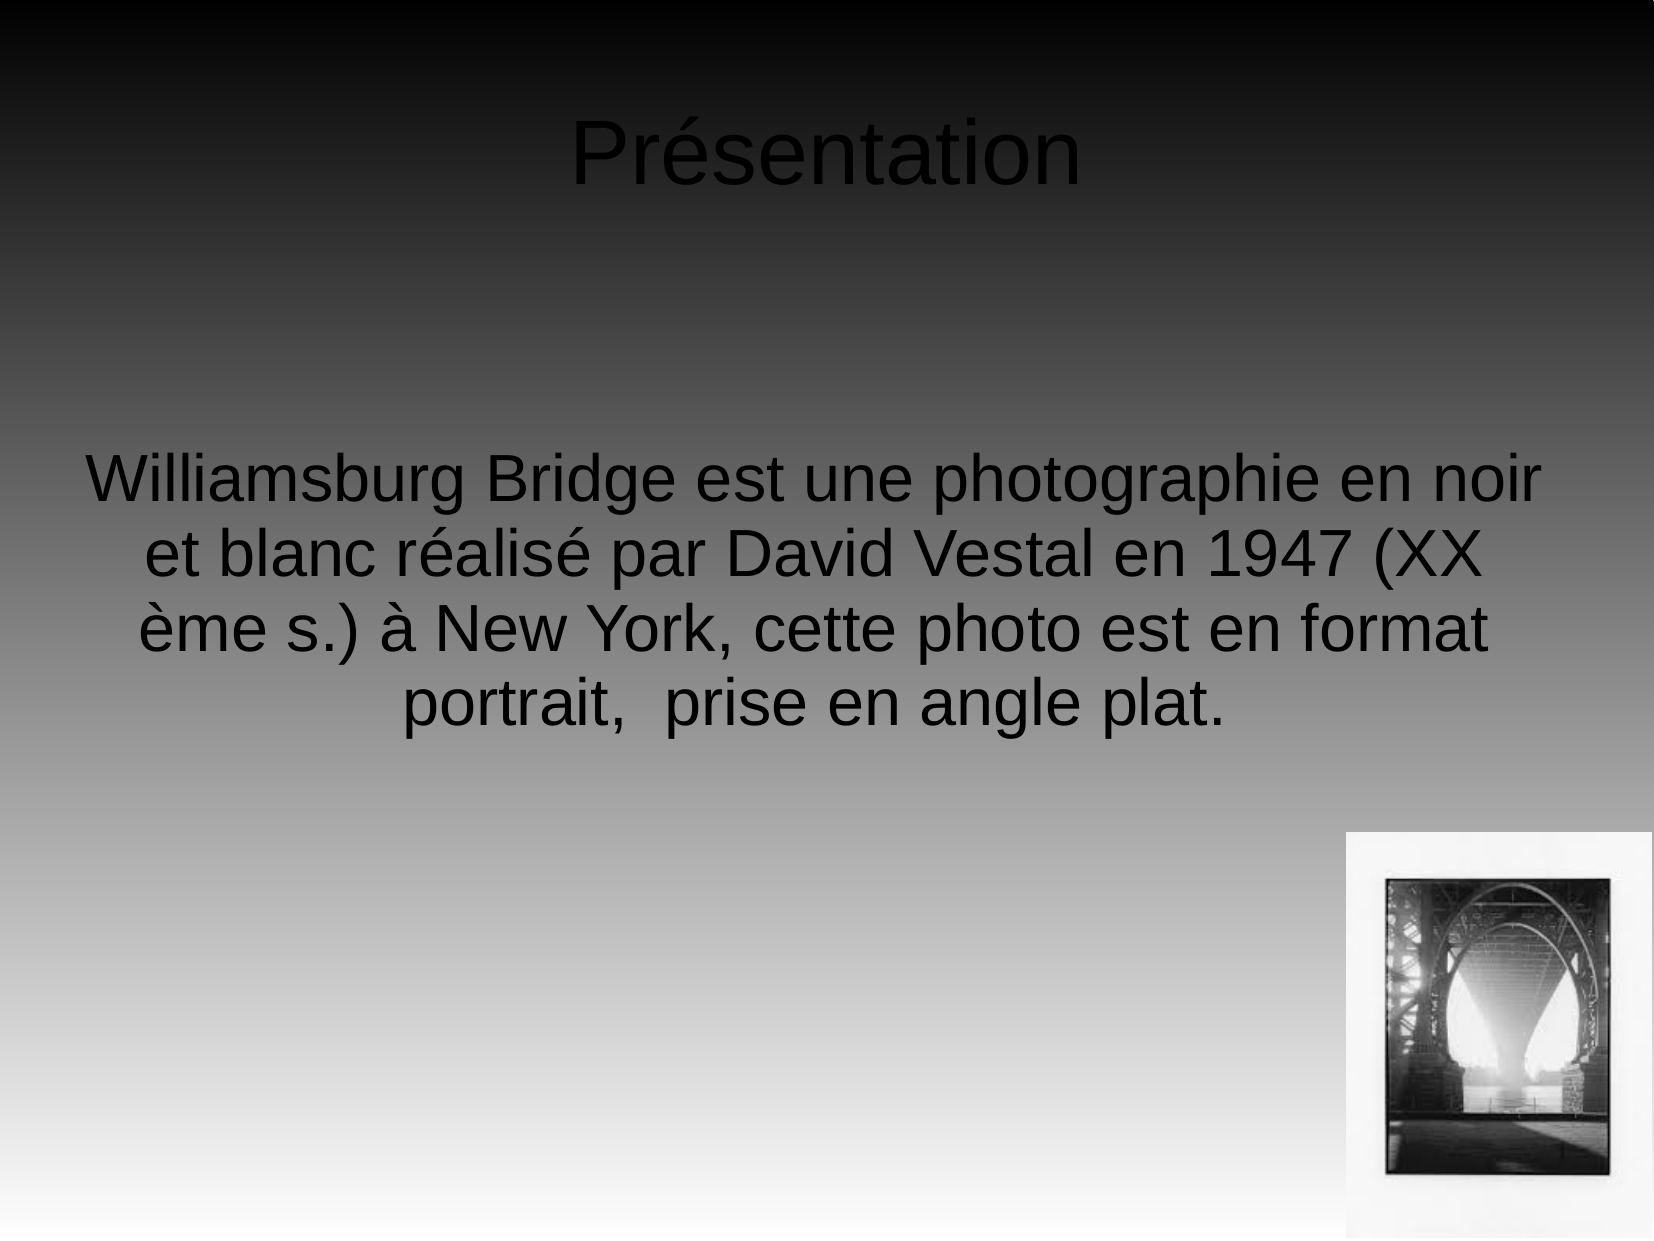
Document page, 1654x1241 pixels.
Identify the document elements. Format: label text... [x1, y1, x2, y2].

picture [1346, 832, 1652, 1238]
title Présentation [82, 49, 1571, 257]
subtitle Williamsburg Bridge est une photographie en noir et blanc réalisé par David Vestal en 1947 (XX ème s.) à New York, cette photo est en format portrait, prise en angle plat. [70, 440, 1559, 1241]
